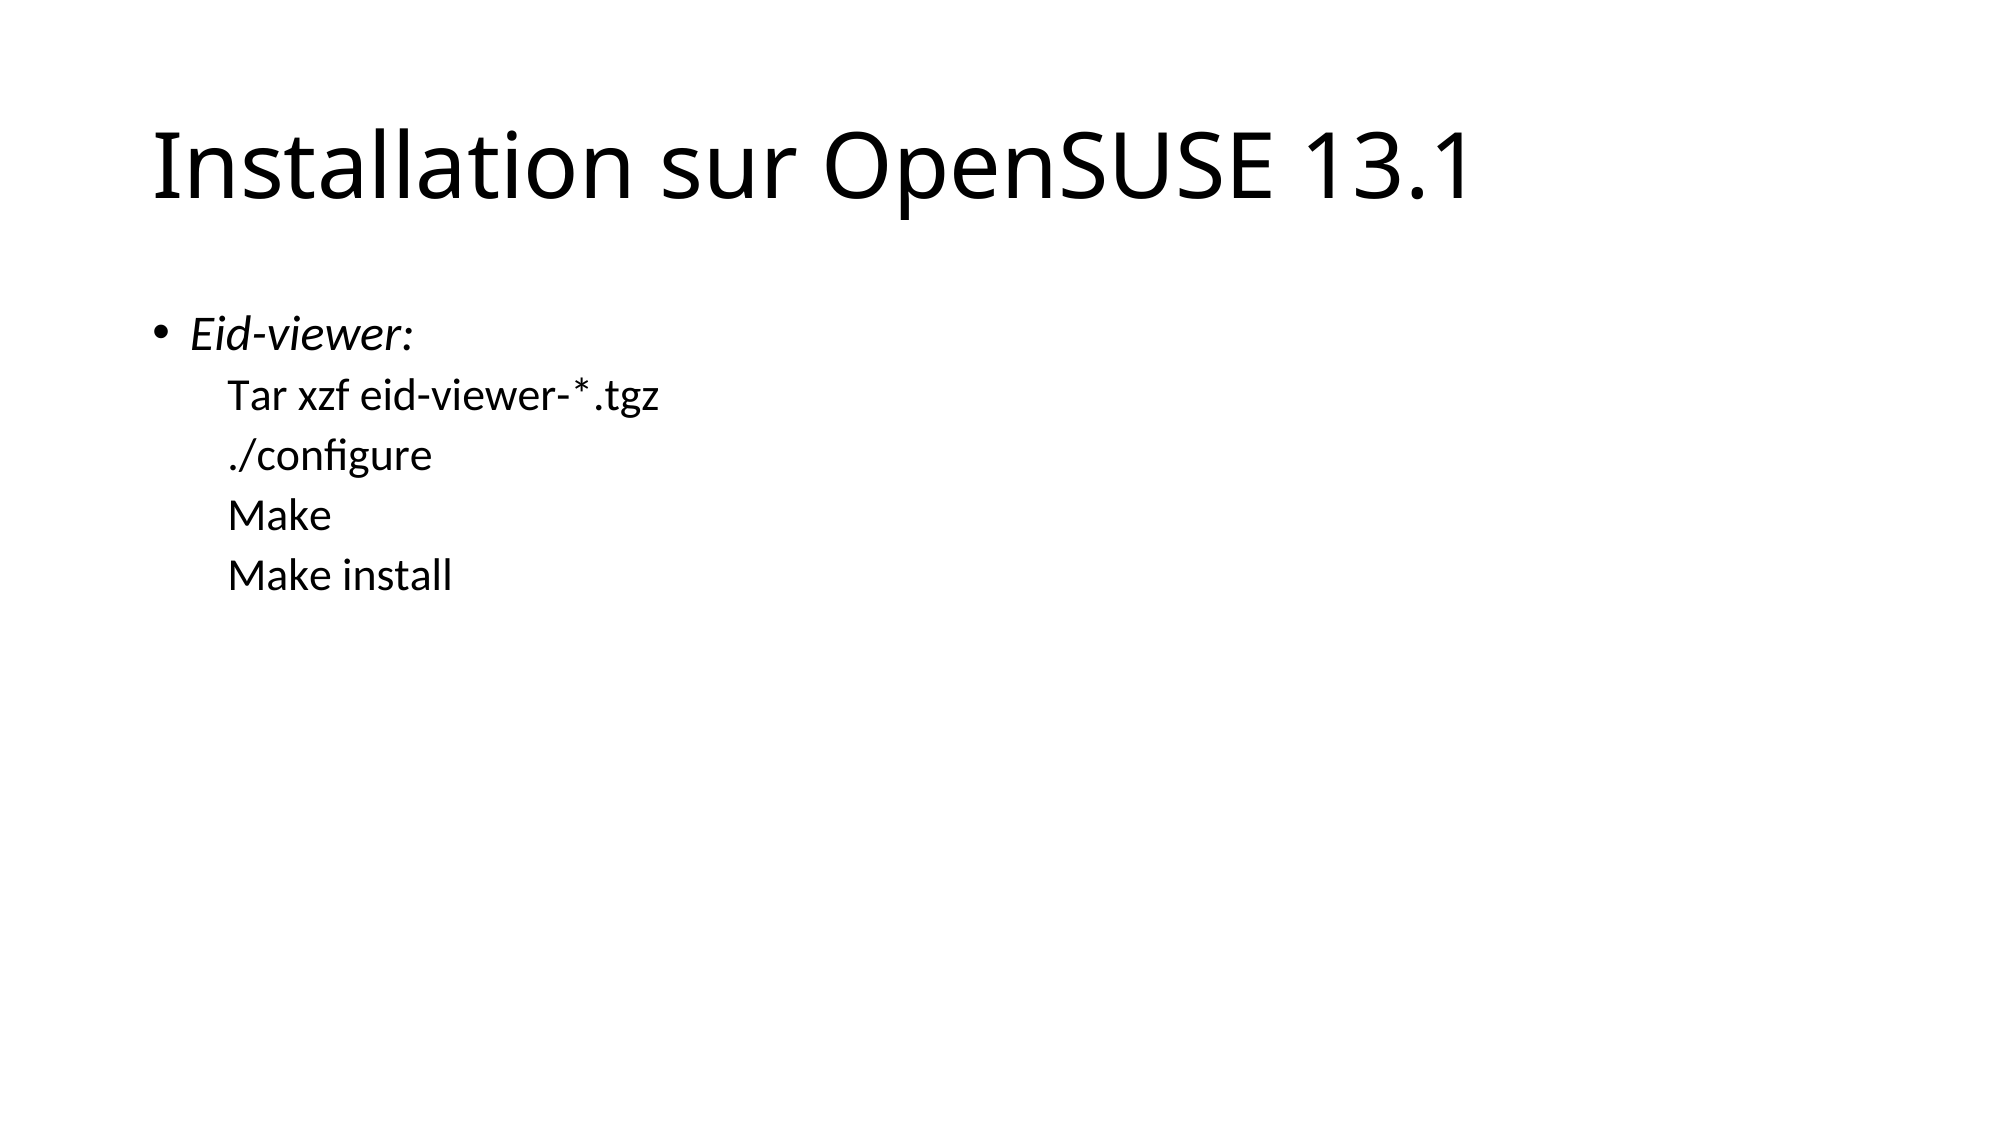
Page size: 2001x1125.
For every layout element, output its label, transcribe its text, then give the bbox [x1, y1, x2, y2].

text_box Installation sur OpenSUSE 13.1 [137, 59, 1863, 278]
text_box Eid-viewer: Tar xzf eid-viewer-*.tgz ./configure Make Make install [137, 299, 1863, 1014]
